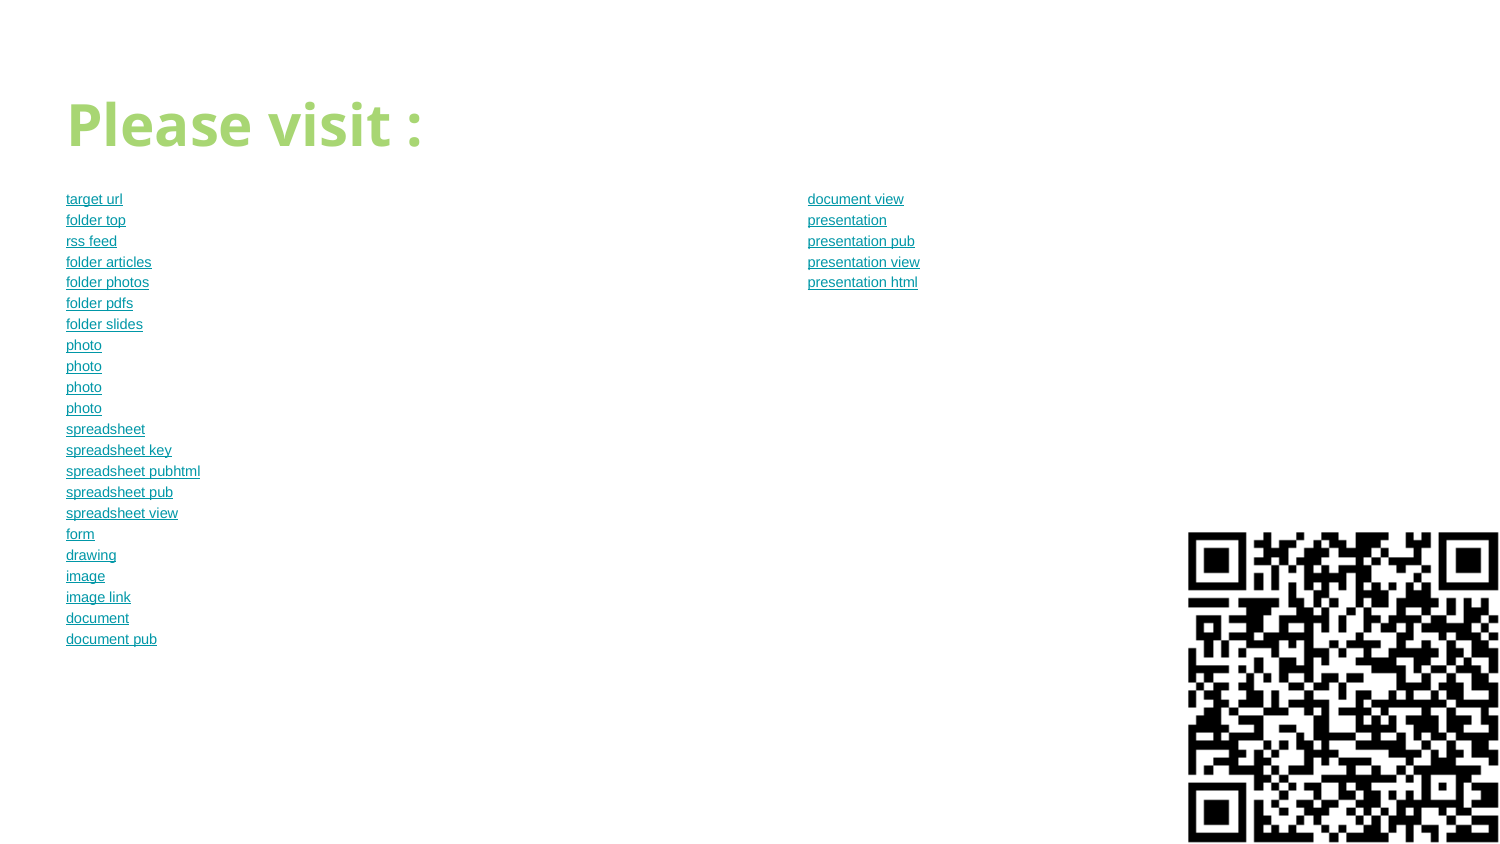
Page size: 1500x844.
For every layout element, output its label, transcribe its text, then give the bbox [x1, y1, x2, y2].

title Please visit : [51, 72, 1449, 167]
list document view presentation presentation pub presentation view presentation html [792, 189, 1449, 750]
picture [1187, 531, 1500, 844]
list target url folder top rss feed folder articles folder photos folder pdfs folder slides photo photo photo photo spreadsheet spreadsheet key spreadsheet pubhtml spreadsheet pub spreadsheet view form drawing image image link document document pub [51, 189, 708, 750]
